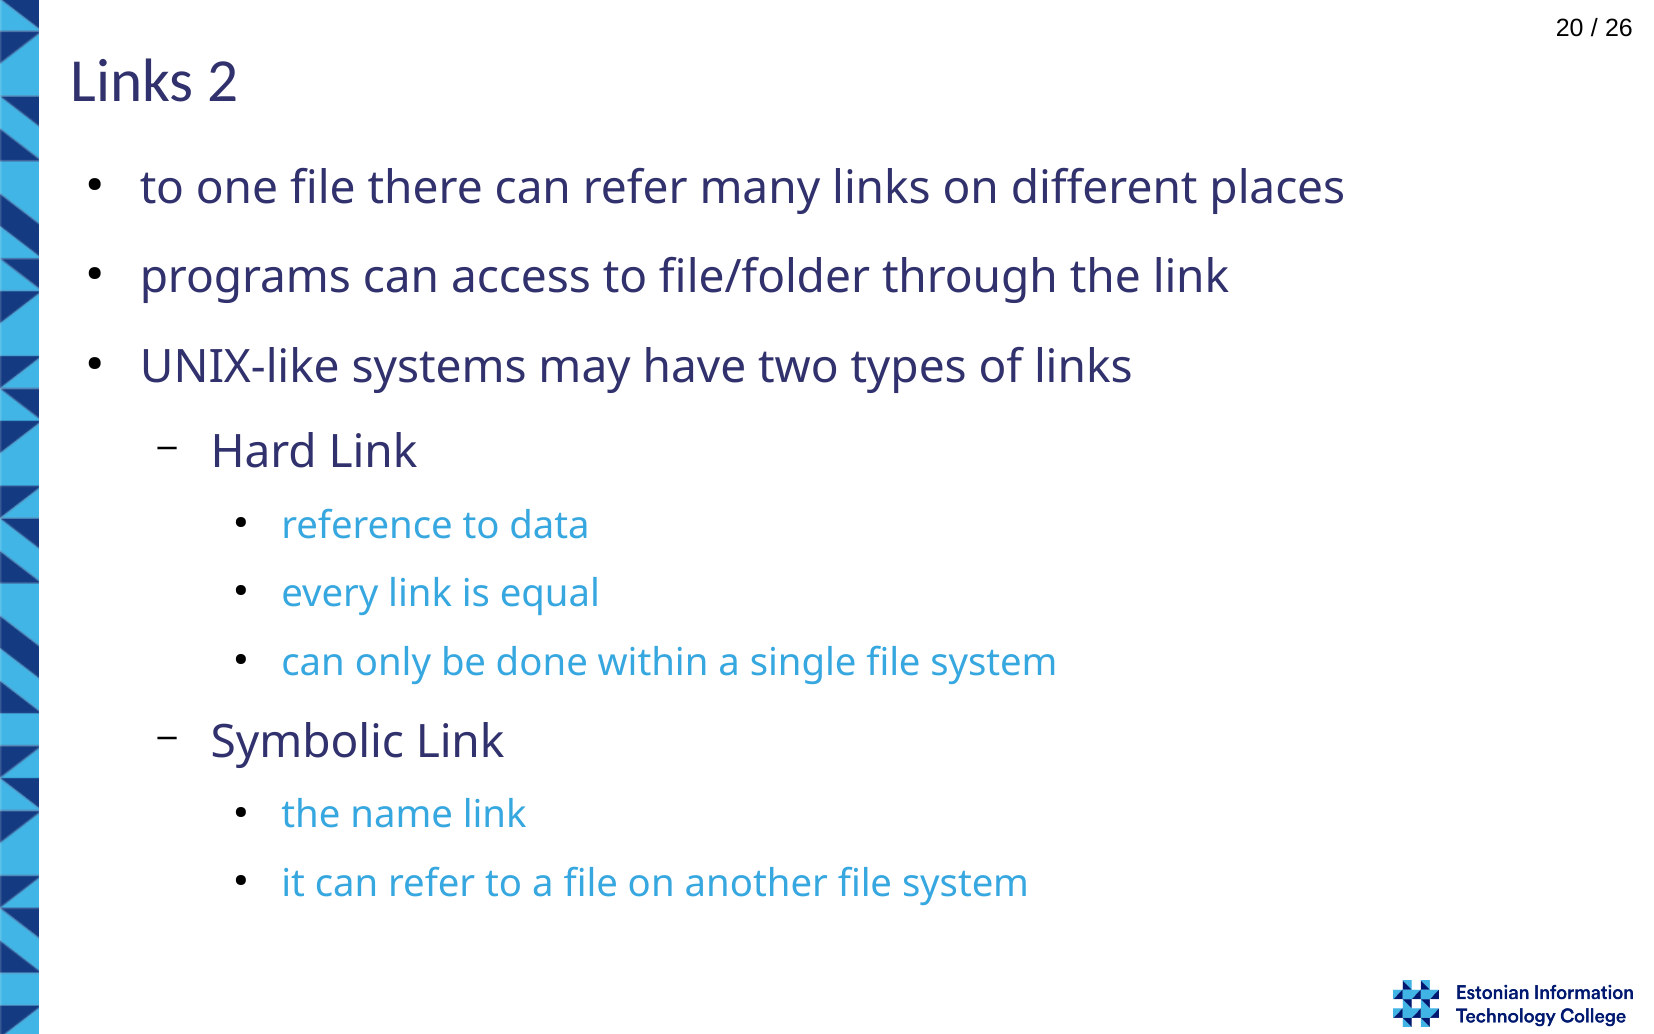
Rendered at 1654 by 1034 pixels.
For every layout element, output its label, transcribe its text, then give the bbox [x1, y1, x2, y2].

title Links 2 [70, 41, 1630, 130]
list to one file there can refer many links on different places programs can access to file/folder through the link UNIX-like systems may have two types of links Hard Link reference to data every link is equal can only be done within a single file system Symbolic Link the name link it can refer to a file on another file system [68, 153, 1630, 957]
picture [1393, 980, 1633, 1027]
